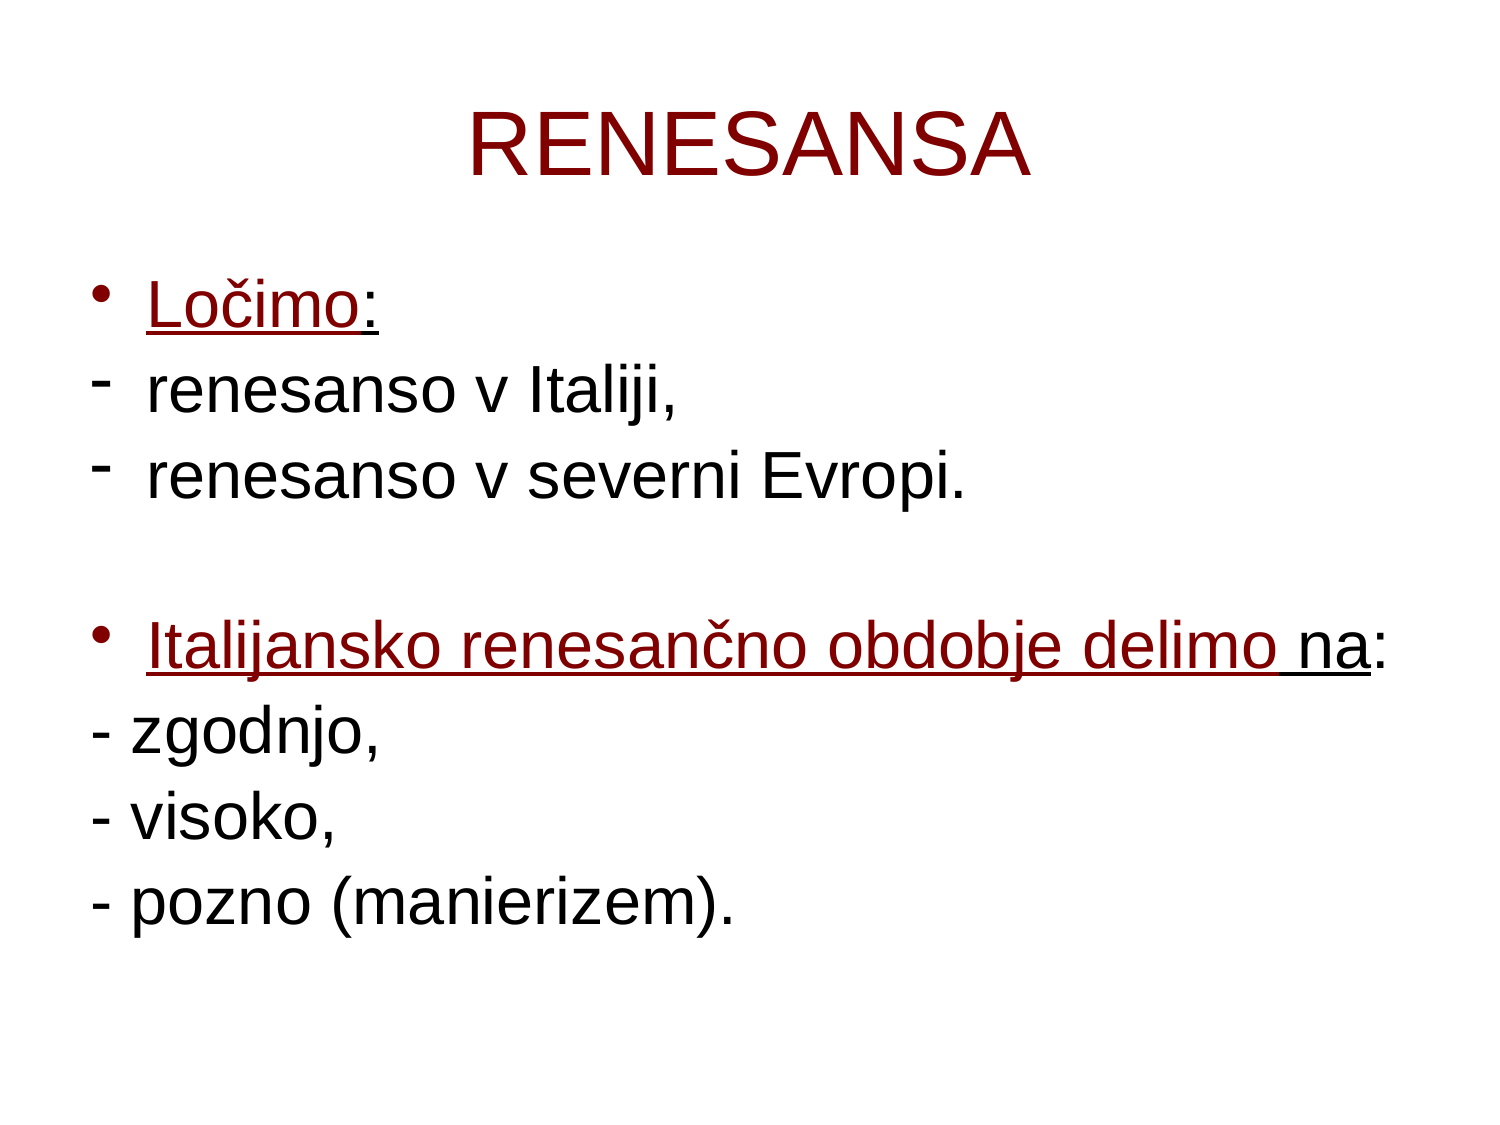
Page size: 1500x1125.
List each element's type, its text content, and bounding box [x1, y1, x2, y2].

title RENESANSA [75, 45, 1425, 233]
list Ločimo: renesanso v Italiji, renesanso v severni Evropi. Italijansko renesančno obdobje delimo na: - zgodnjo, - visoko, - pozno (manierizem). [75, 262, 1425, 1005]
